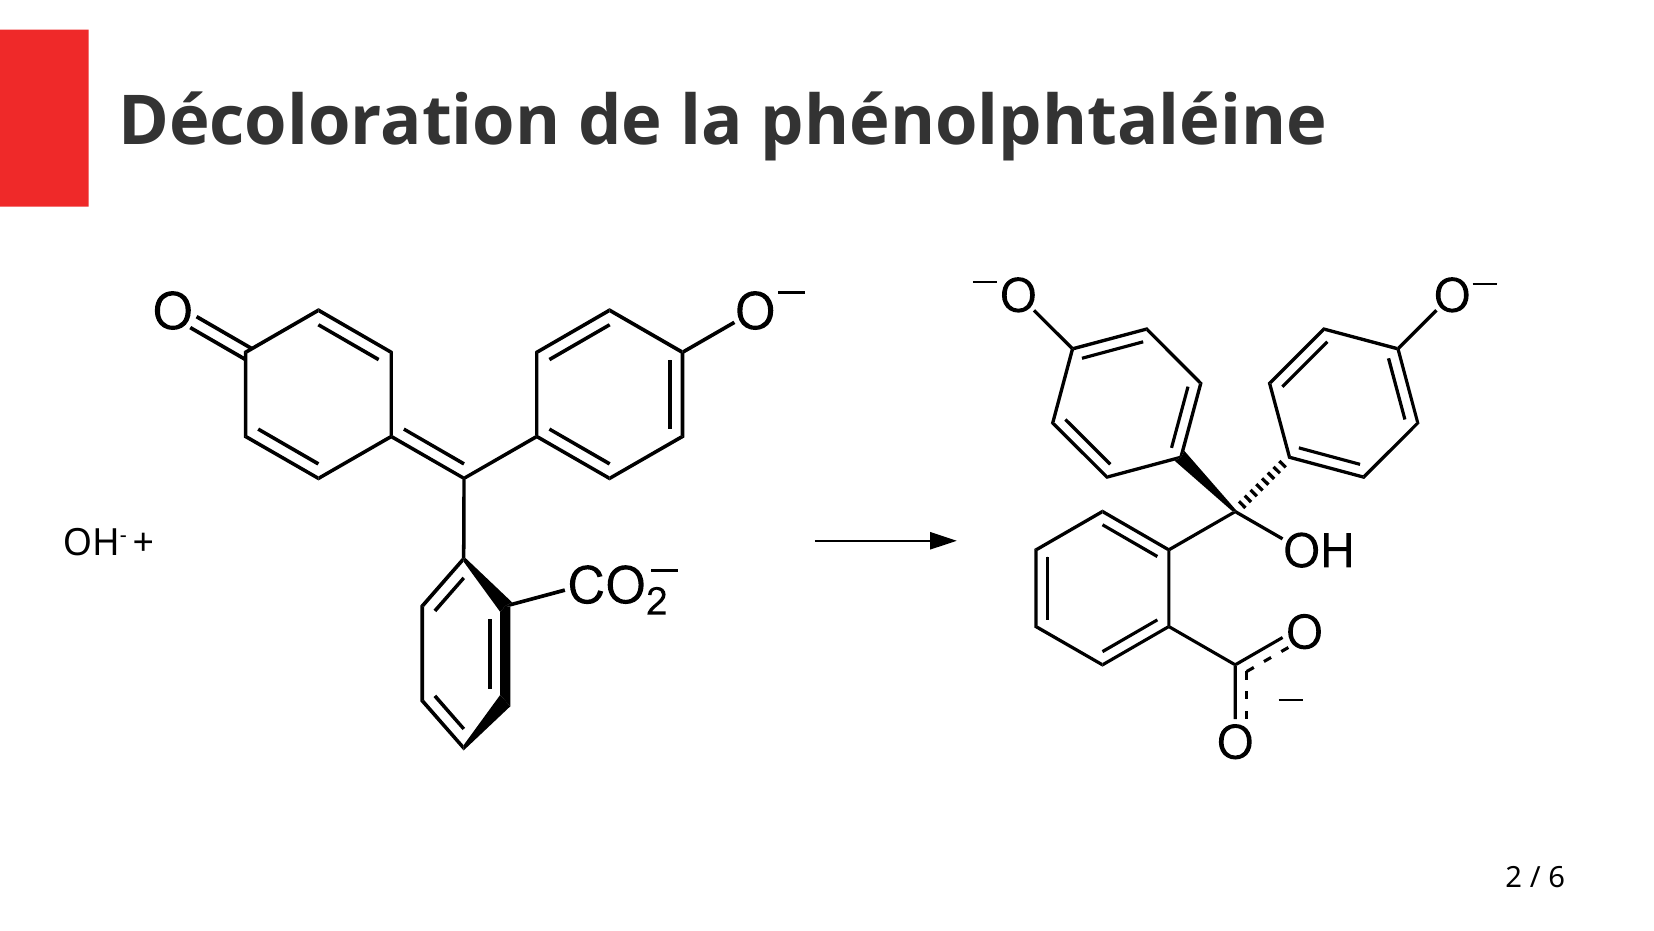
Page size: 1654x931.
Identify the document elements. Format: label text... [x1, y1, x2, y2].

picture [118, 252, 839, 781]
text_box OH- + [48, 507, 169, 574]
title Décoloration de la phénolphtaléine [118, 29, 1595, 207]
picture [938, 236, 1532, 798]
